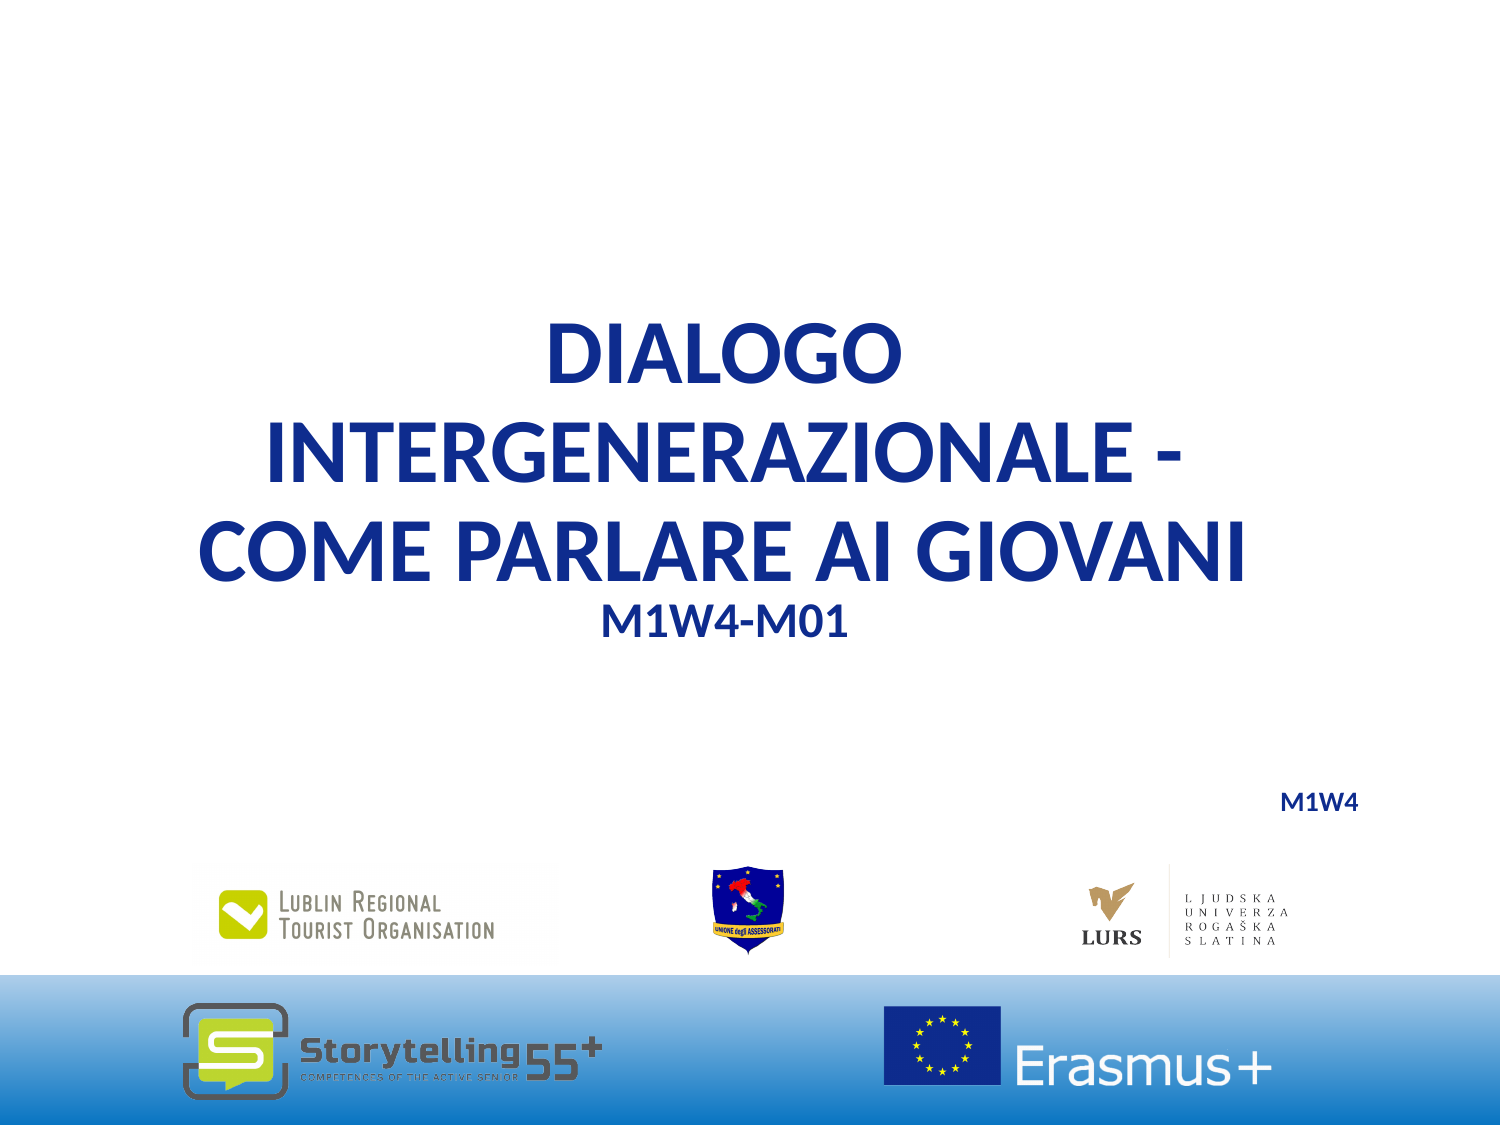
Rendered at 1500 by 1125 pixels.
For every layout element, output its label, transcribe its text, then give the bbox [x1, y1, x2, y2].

text_box [0, 857, 1500, 1125]
picture [192, 863, 559, 966]
subtitle M1W4-M01 [127, 591, 1322, 731]
title DIALOGO INTERGENERAZIONALE - COME PARLARE AI GIOVANI [162, 296, 1288, 487]
picture [698, 861, 802, 959]
picture [183, 1004, 602, 1100]
picture [1082, 864, 1288, 958]
picture [861, 983, 1294, 1108]
text_box M1W4 [1172, 777, 1467, 823]
